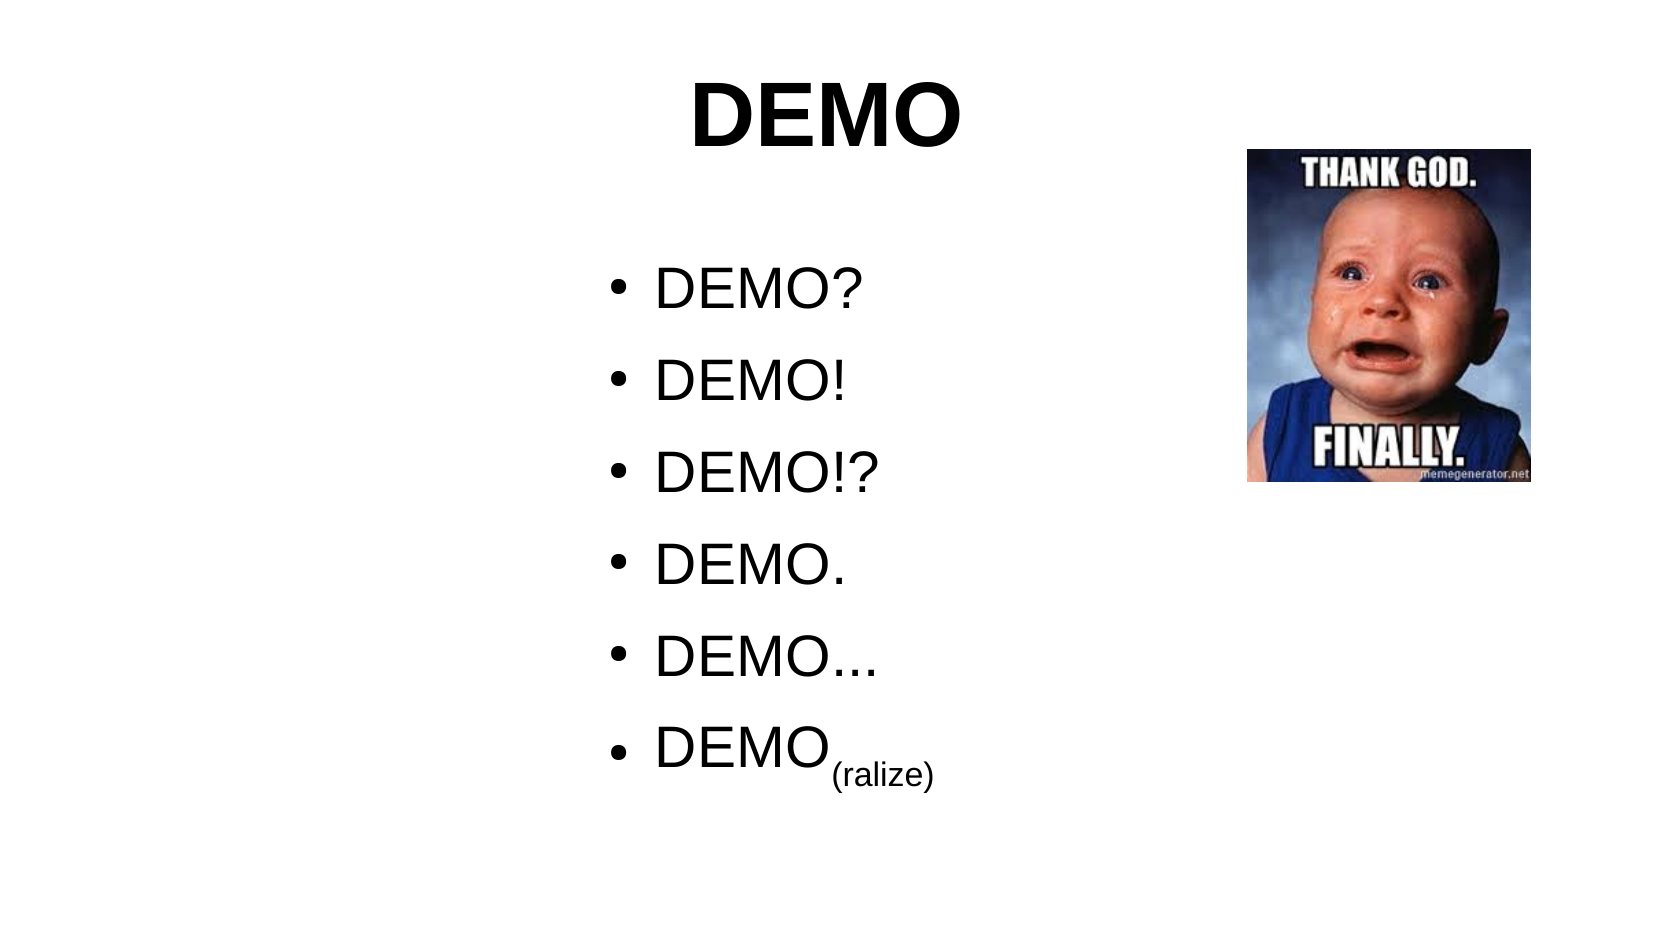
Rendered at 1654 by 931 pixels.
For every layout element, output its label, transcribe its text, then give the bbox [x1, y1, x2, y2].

picture [1247, 149, 1531, 482]
title DEMO [82, 37, 1571, 193]
list DEMO? DEMO! DEMO!? DEMO. DEMO... DEMO(ralize) [592, 255, 1111, 796]
